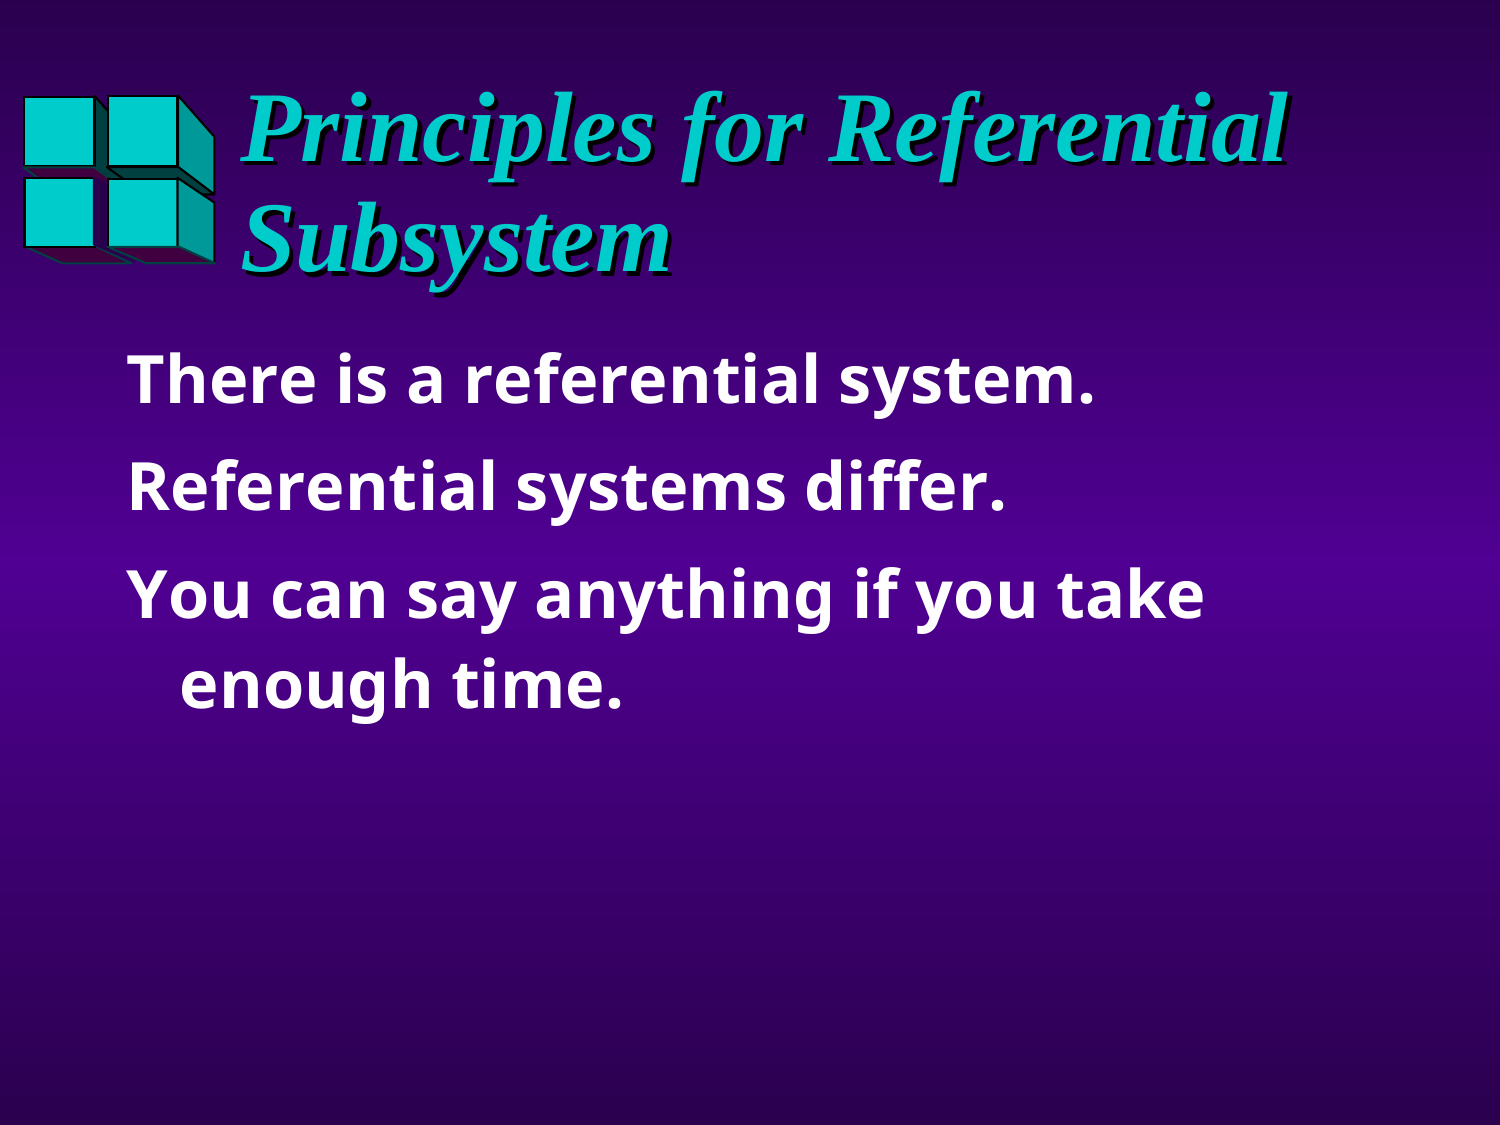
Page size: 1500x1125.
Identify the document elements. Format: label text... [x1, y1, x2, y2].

title Principles for Referential Subsystem [224, 64, 1388, 302]
list There is a referential system. Referential systems differ. You can say anything if you take enough time. [112, 324, 1388, 1001]
